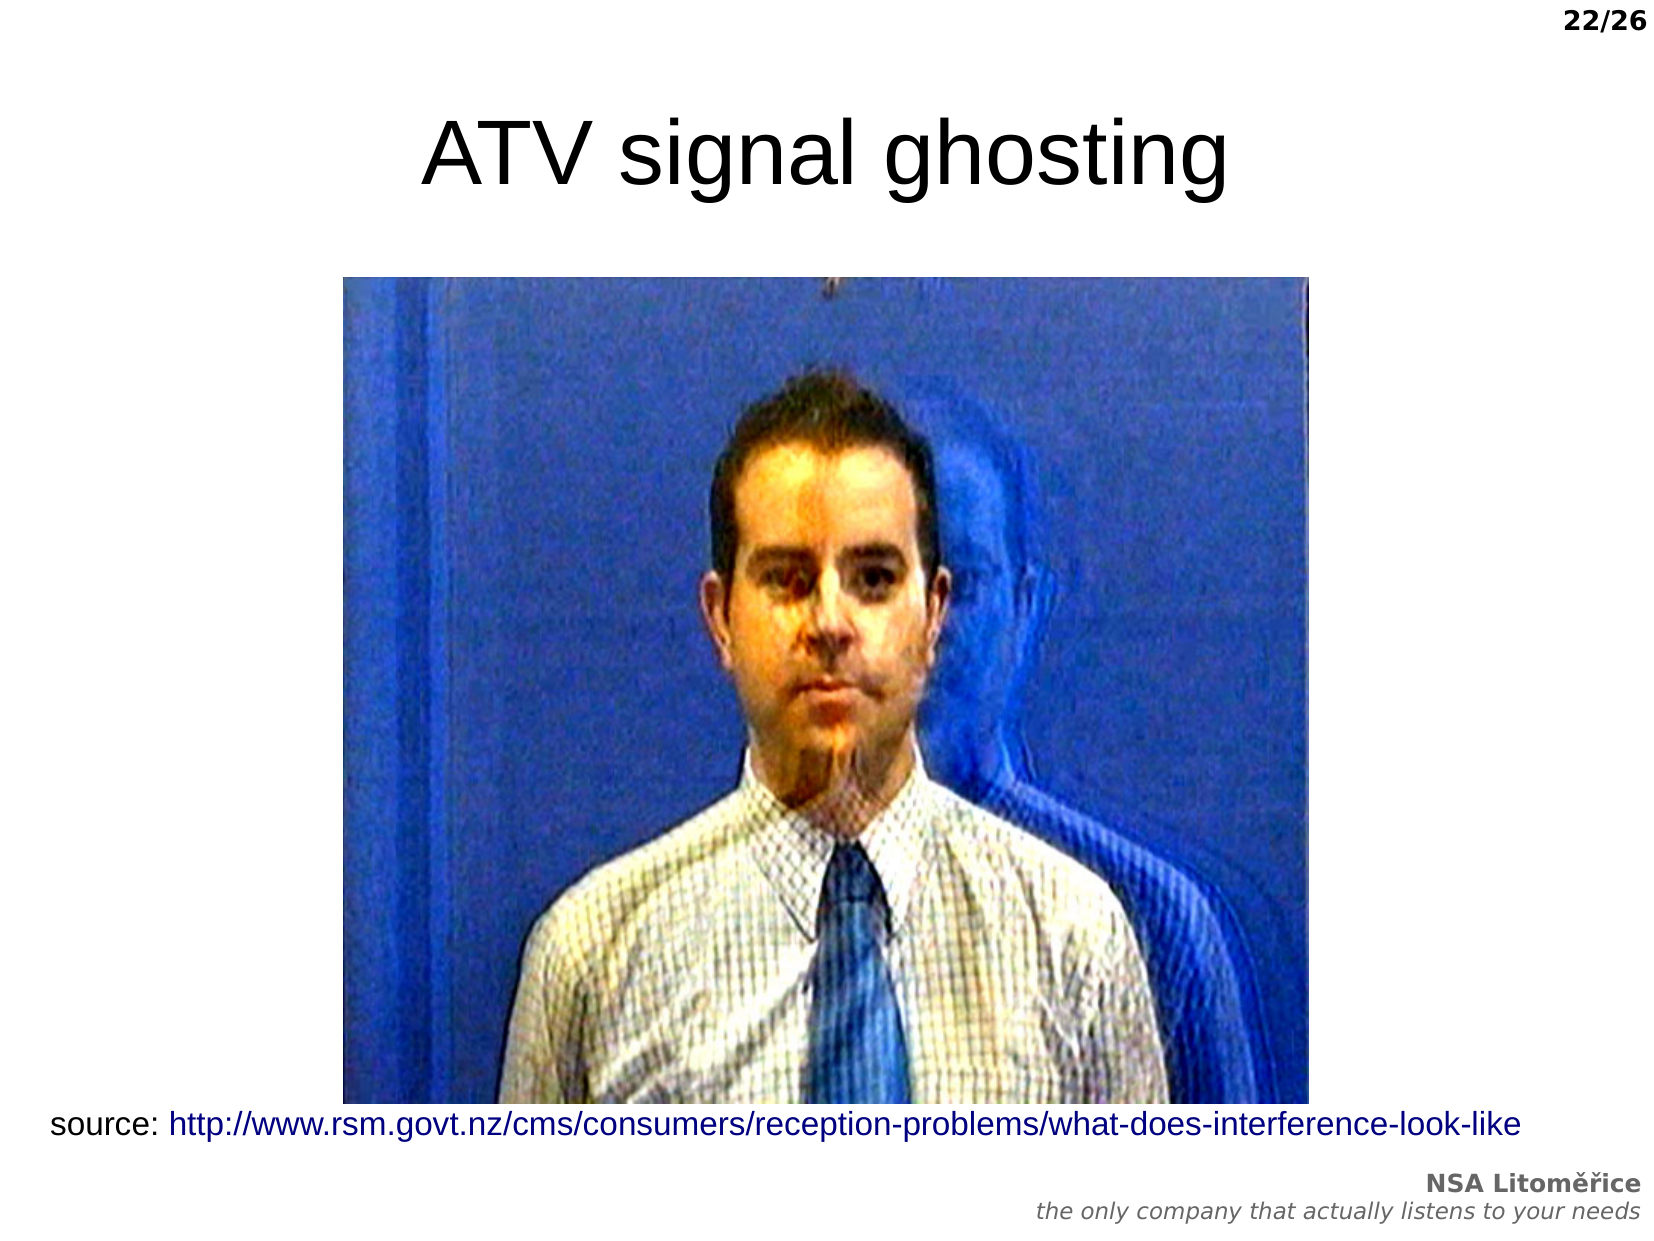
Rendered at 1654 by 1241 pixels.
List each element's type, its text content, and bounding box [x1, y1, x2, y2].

title ATV signal ghosting [82, 49, 1571, 257]
text_box source: http://www.rsm.govt.nz/cms/consumers/reception-problems/what-does-interference-look-like [35, 1098, 1560, 1158]
picture [343, 277, 1309, 1098]
